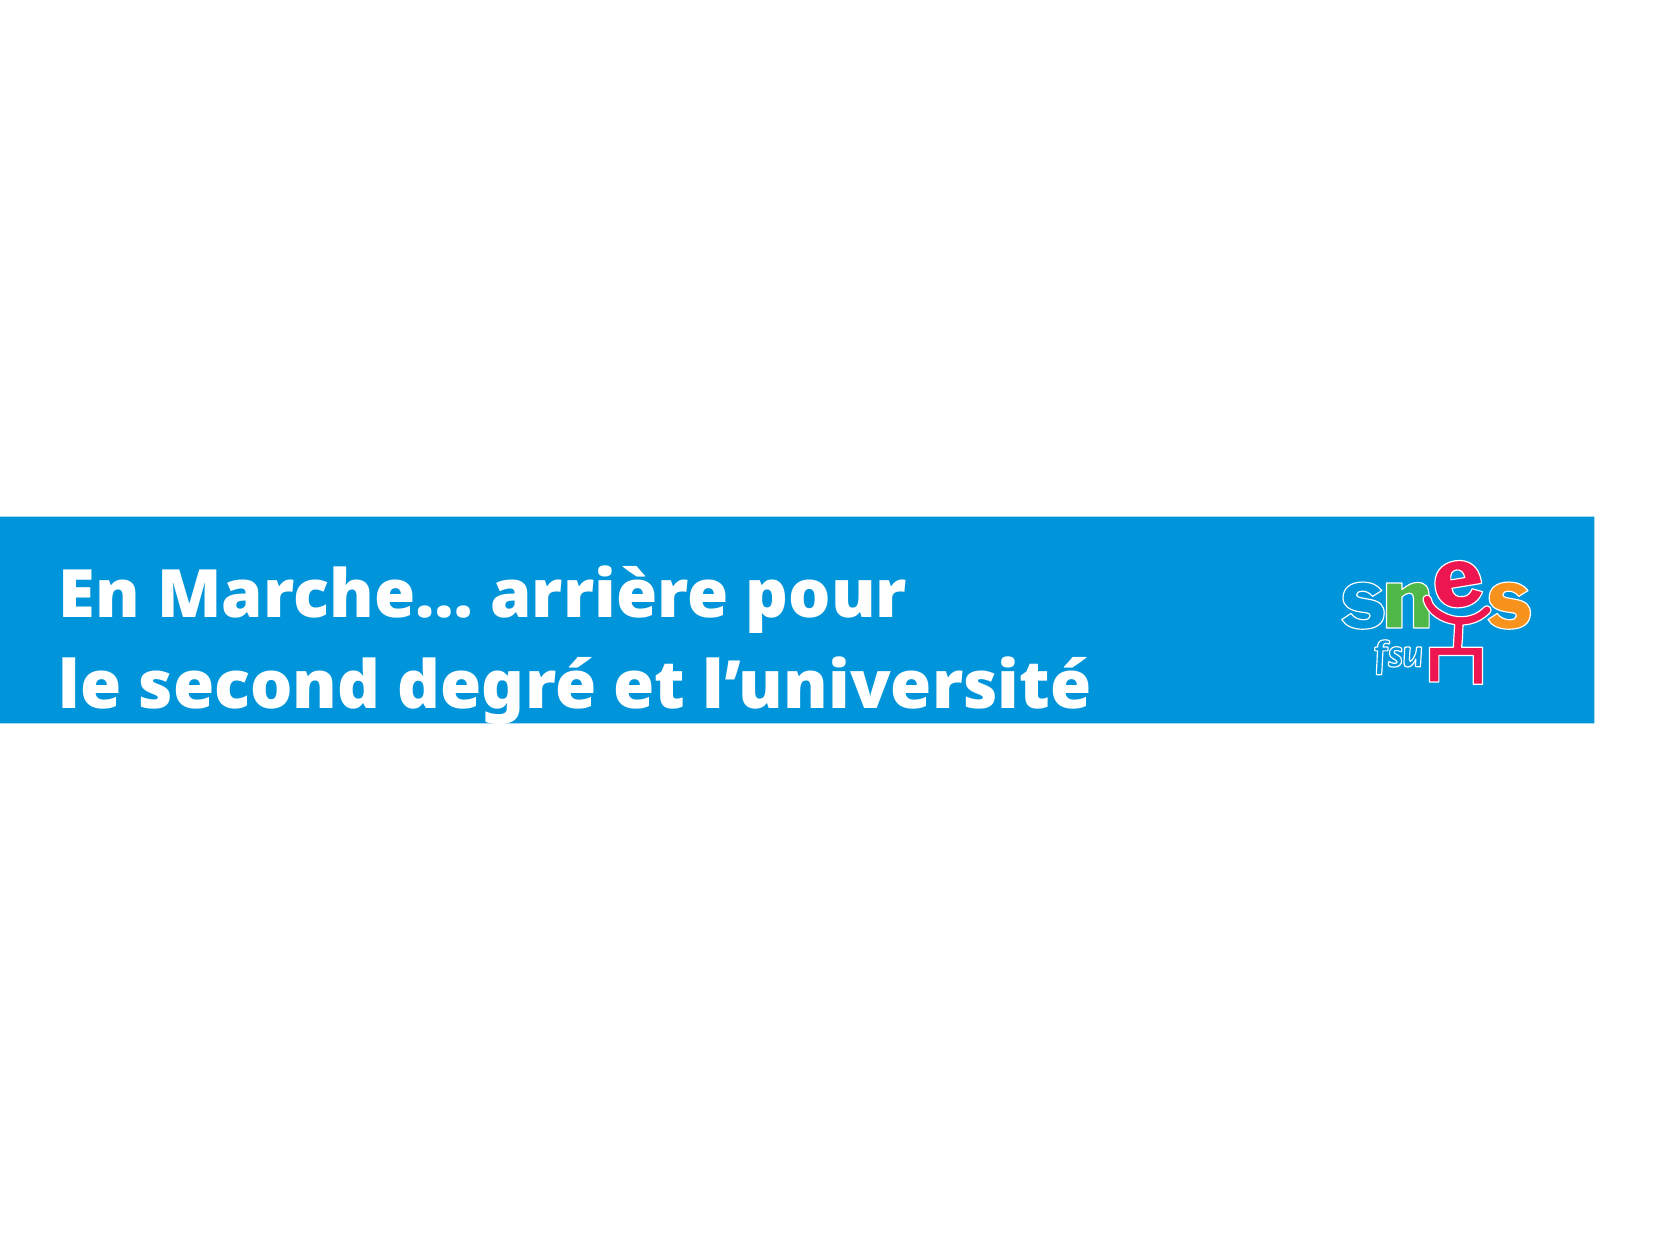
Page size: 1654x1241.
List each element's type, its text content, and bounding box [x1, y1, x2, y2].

title En Marche… arrière pour le second degré et l’université [59, 546, 1595, 694]
